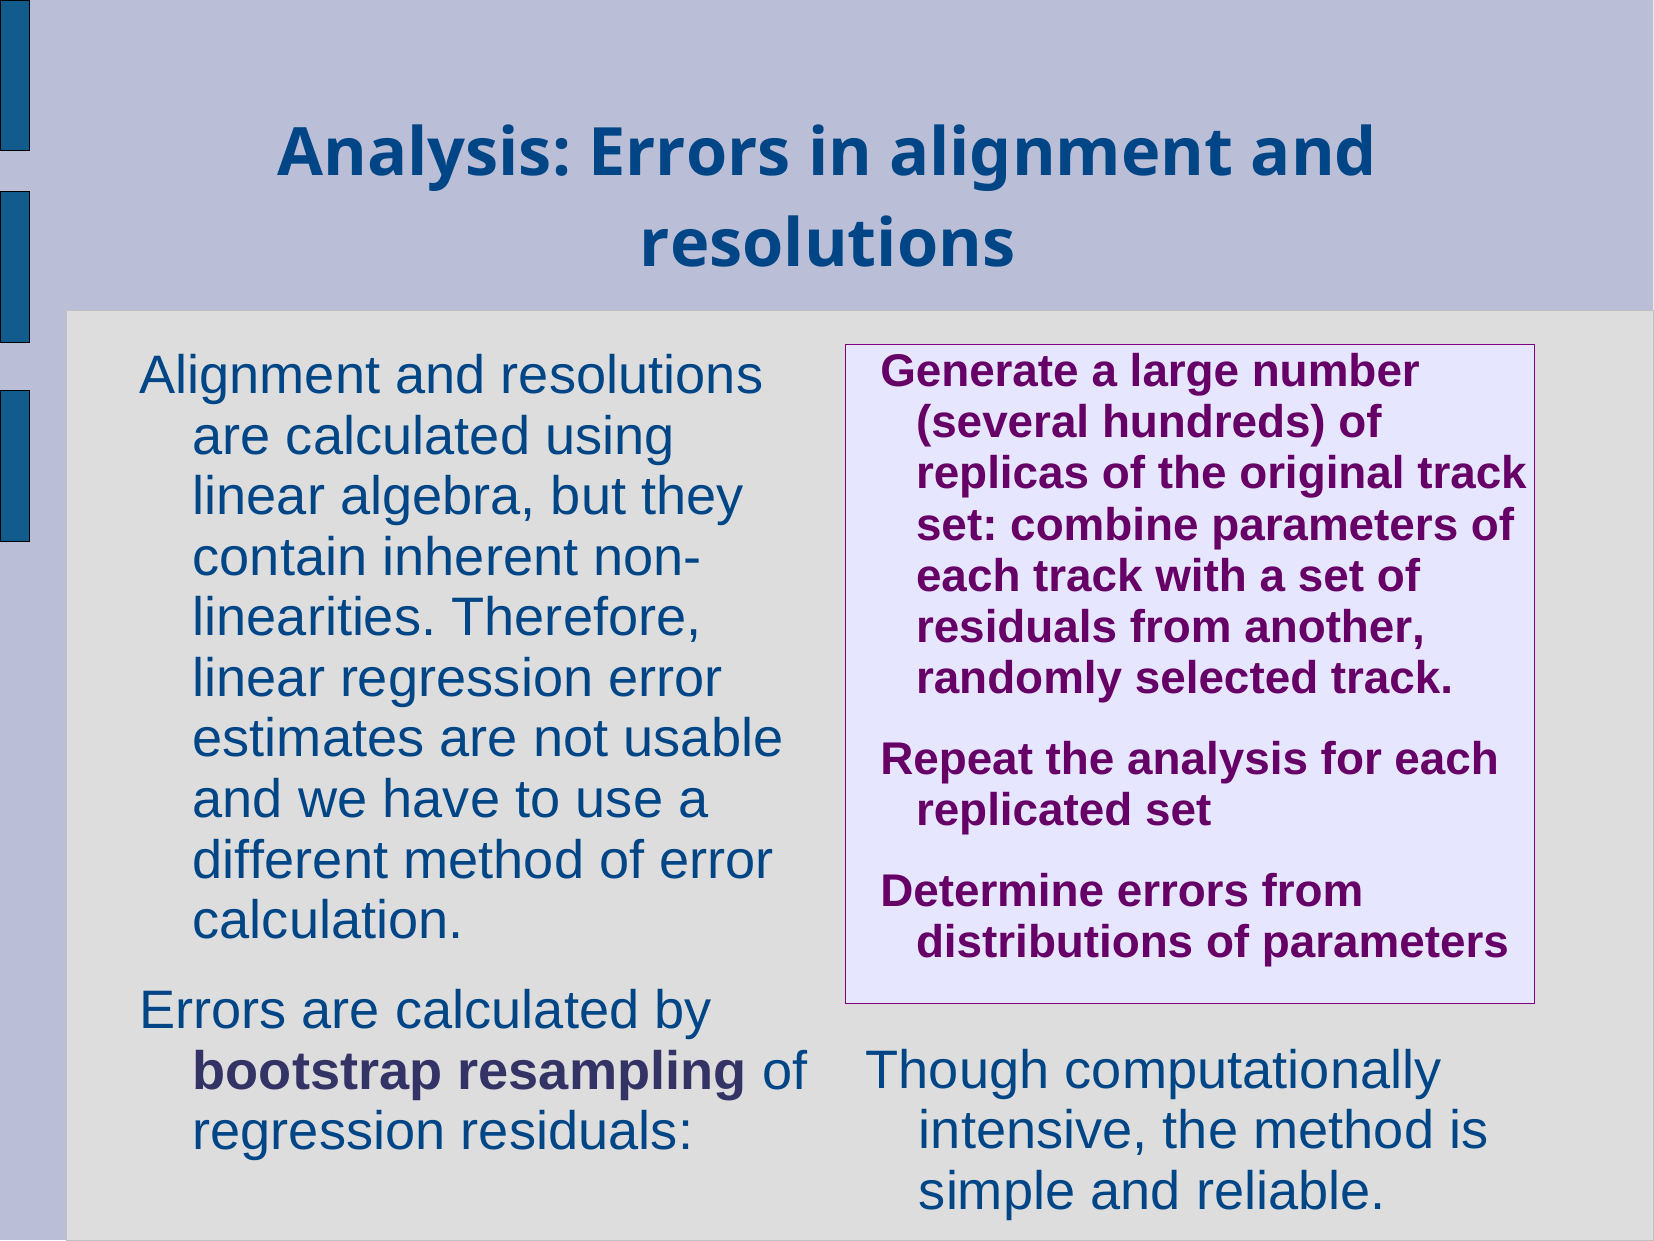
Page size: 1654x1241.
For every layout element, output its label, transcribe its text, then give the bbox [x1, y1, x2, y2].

title Analysis: Errors in alignment and resolutions [121, 98, 1534, 291]
list Alignment and resolutions are calculated using linear algebra, but they contain inherent non-linearities. Therefore, linear regression error estimates are not usable and we have to use a different method of error calculation. Errors are calculated by bootstrap resampling of regression residuals: [121, 344, 811, 1224]
list Generate a large number (several hundreds) of replicas of the original track set: combine parameters of each track with a set of residuals from another, randomly selected track. Repeat the analysis for each replicated set Determine errors from distributions of parameters [845, 344, 1535, 1004]
list Though computationally intensive, the method is simple and reliable. [847, 1039, 1537, 1230]
